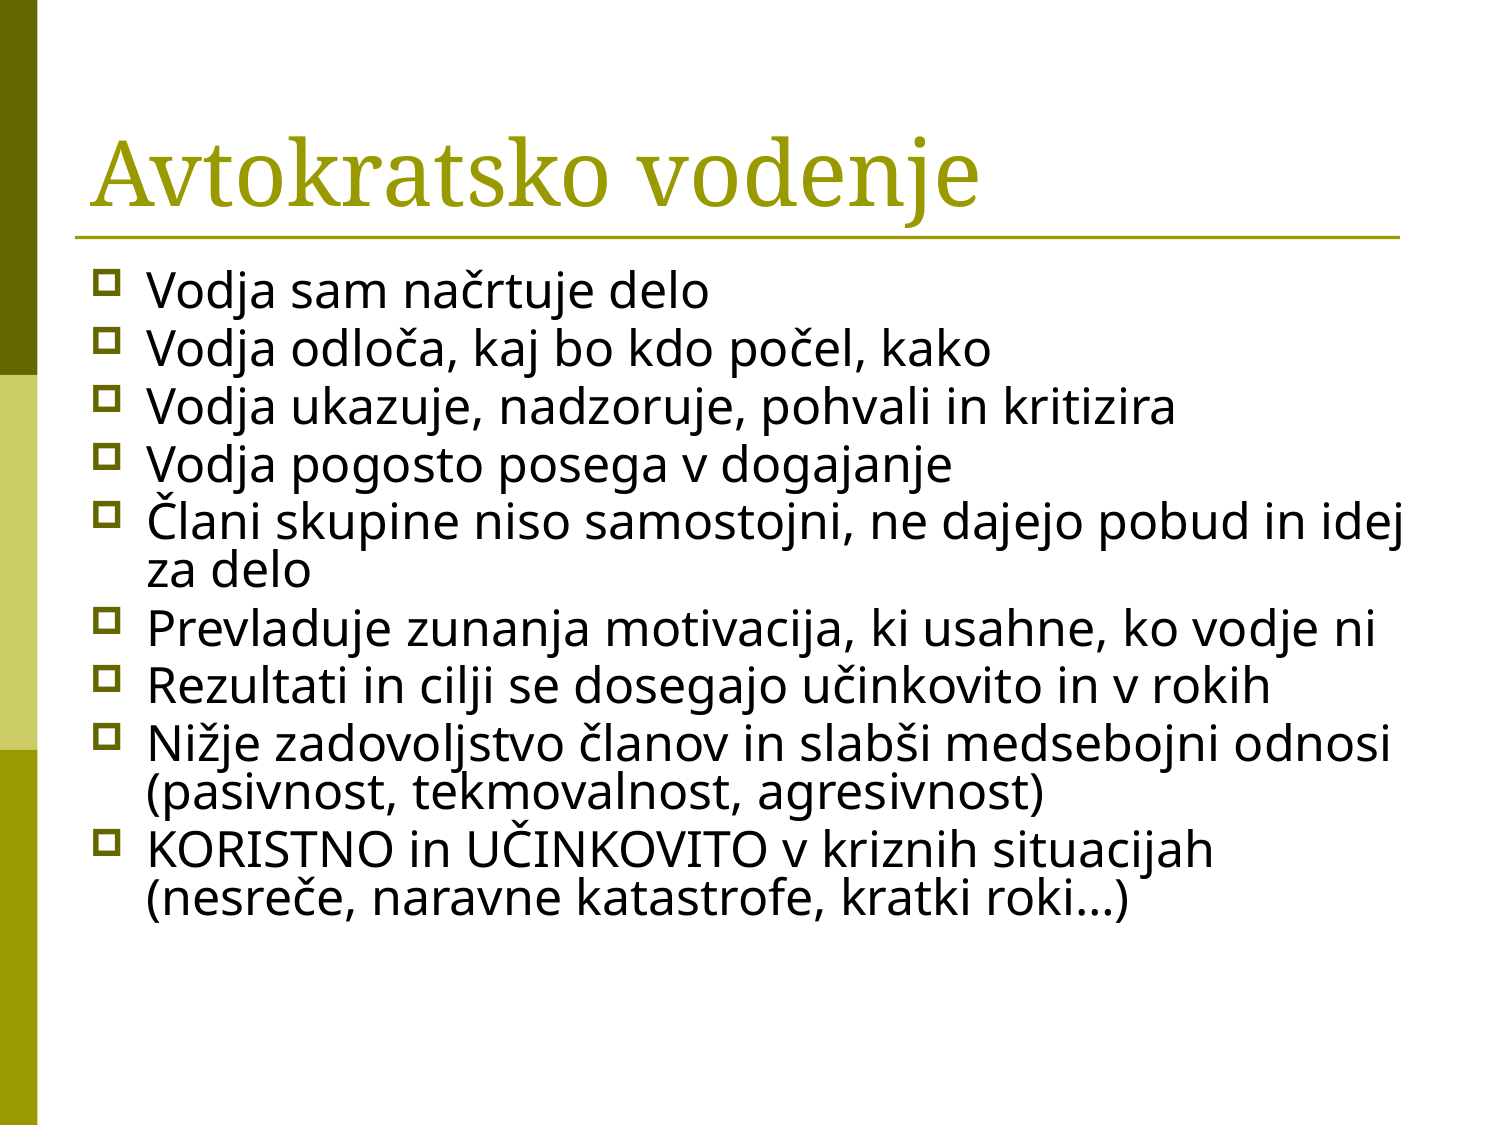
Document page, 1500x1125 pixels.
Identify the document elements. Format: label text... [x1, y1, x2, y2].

title Avtokratsko vodenje [75, 45, 1425, 233]
list Vodja sam načrtuje delo Vodja odloča, kaj bo kdo počel, kako Vodja ukazuje, nadzoruje, pohvali in kritizira Vodja pogosto posega v dogajanje Člani skupine niso samostojni, ne dajejo pobud in idej za delo Prevladuje zunanja motivacija, ki usahne, ko vodje ni Rezultati in cilji se dosegajo učinkovito in v rokih Nižje zadovoljstvo članov in slabši medsebojni odnosi (pasivnost, tekmovalnost, agresivnost) KORISTNO in UČINKOVITO v kriznih situacijah (nesreče, naravne katastrofe, kratki roki…) [75, 262, 1425, 1006]
